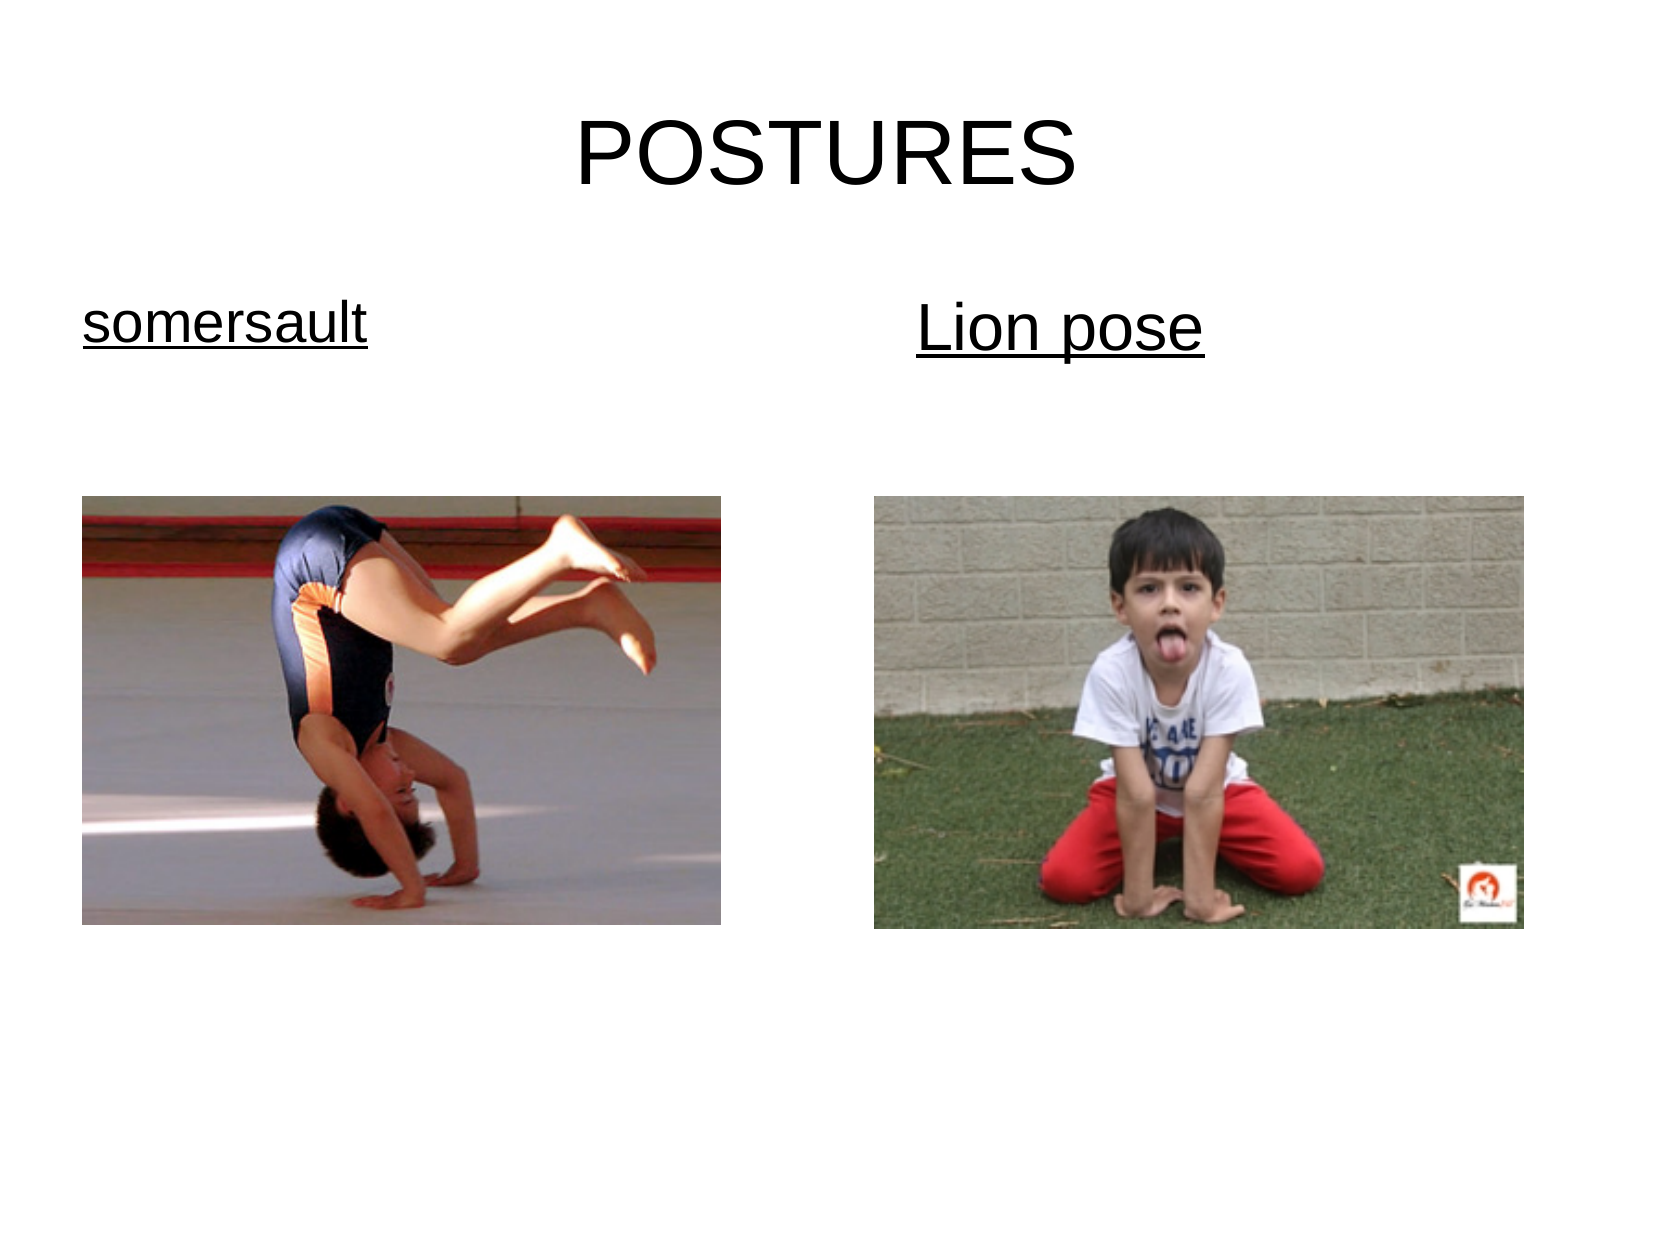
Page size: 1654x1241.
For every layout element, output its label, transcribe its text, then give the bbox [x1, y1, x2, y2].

picture [82, 496, 721, 925]
picture [874, 496, 1524, 930]
title POSTURES [82, 49, 1571, 257]
list somersault [82, 290, 809, 1010]
list Lion pose [845, 290, 1572, 1010]
